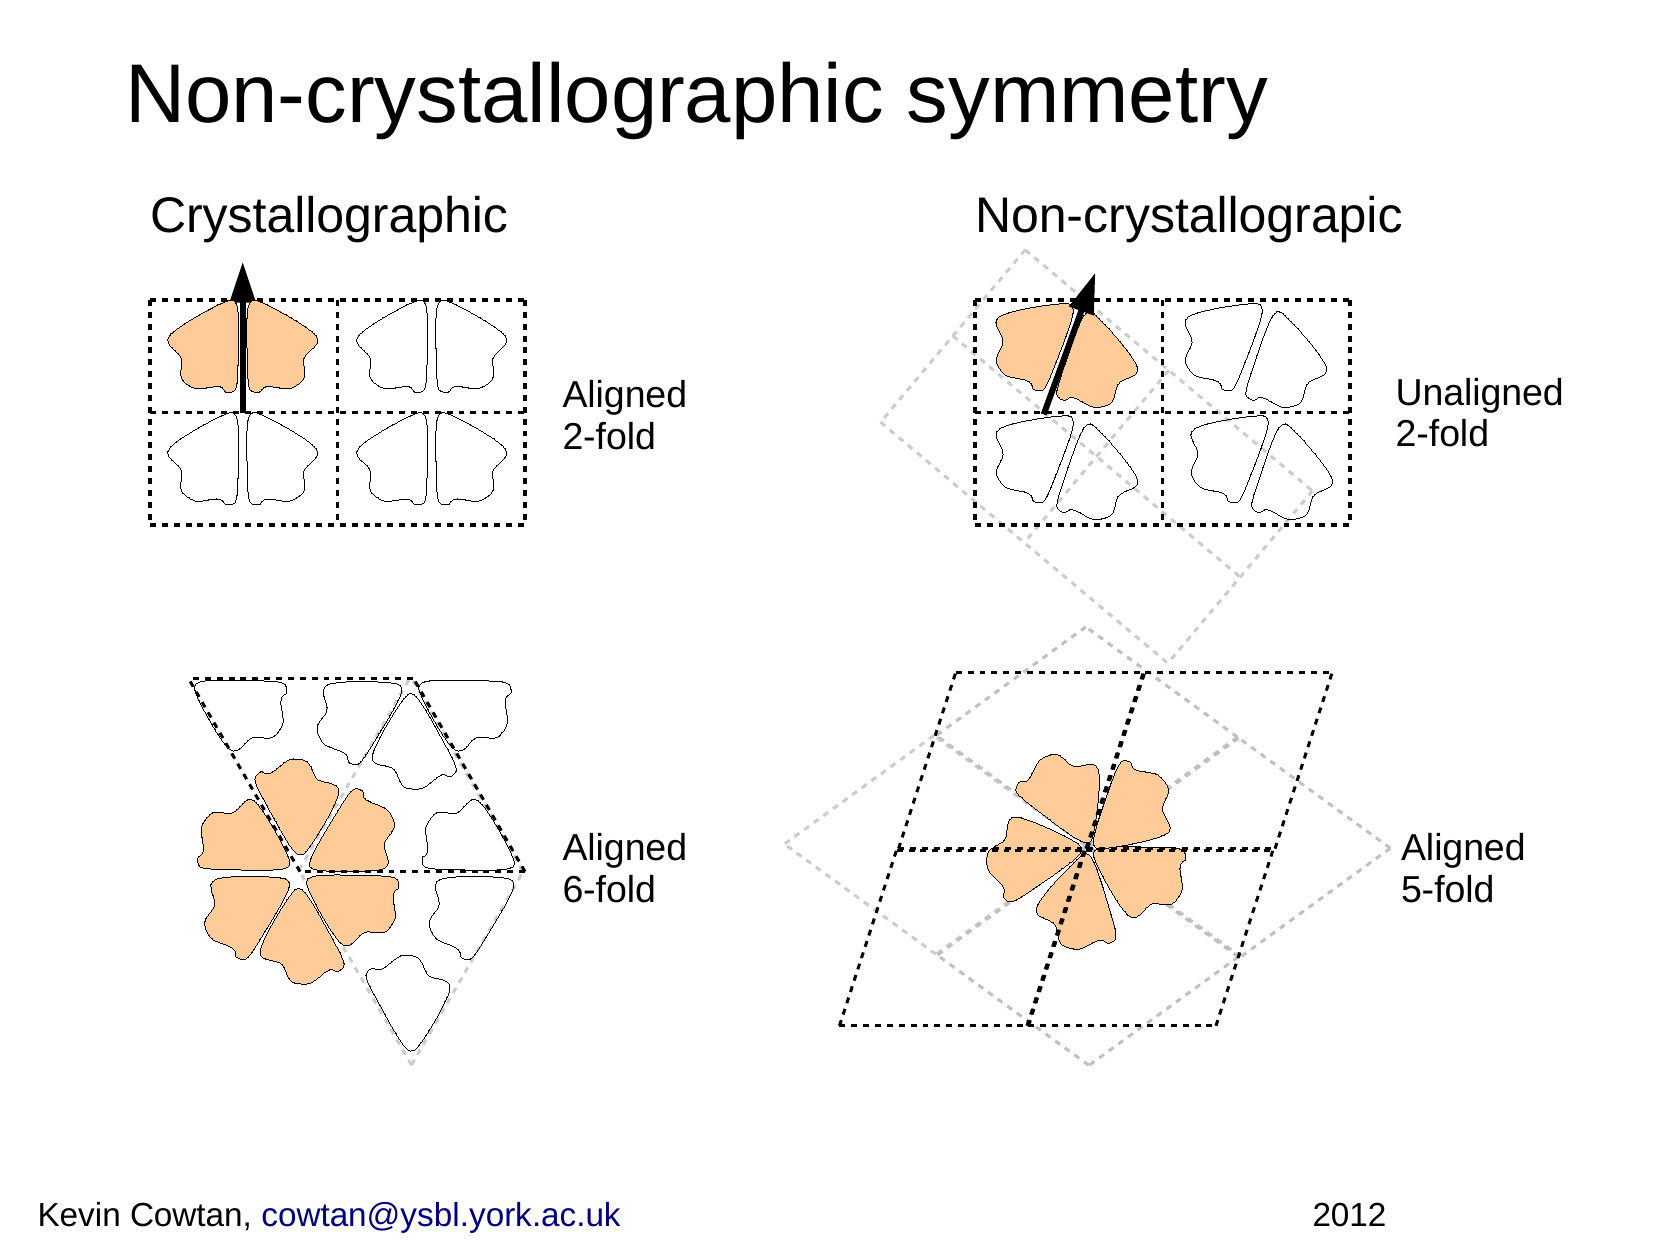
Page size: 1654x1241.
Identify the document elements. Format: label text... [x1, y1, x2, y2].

text_box [309, 788, 395, 872]
text_box Non-crystallograpic [975, 187, 1403, 301]
text_box Crystallographic [150, 187, 509, 244]
text_box [167, 300, 239, 393]
text_box [204, 874, 399, 985]
title Non-crystallographic symmetry [125, 37, 1538, 151]
text_box [986, 754, 1186, 950]
text_box Aligned 6-fold [562, 826, 688, 911]
text_box [995, 303, 1074, 391]
text_box [1056, 313, 1138, 408]
text_box [197, 799, 290, 871]
text_box [254, 758, 339, 855]
text_box Aligned 5-fold [1401, 826, 1526, 911]
text_box Aligned 2-fold [562, 373, 688, 458]
text_box Unaligned 2-fold [1395, 370, 1564, 455]
text_box [246, 300, 318, 393]
